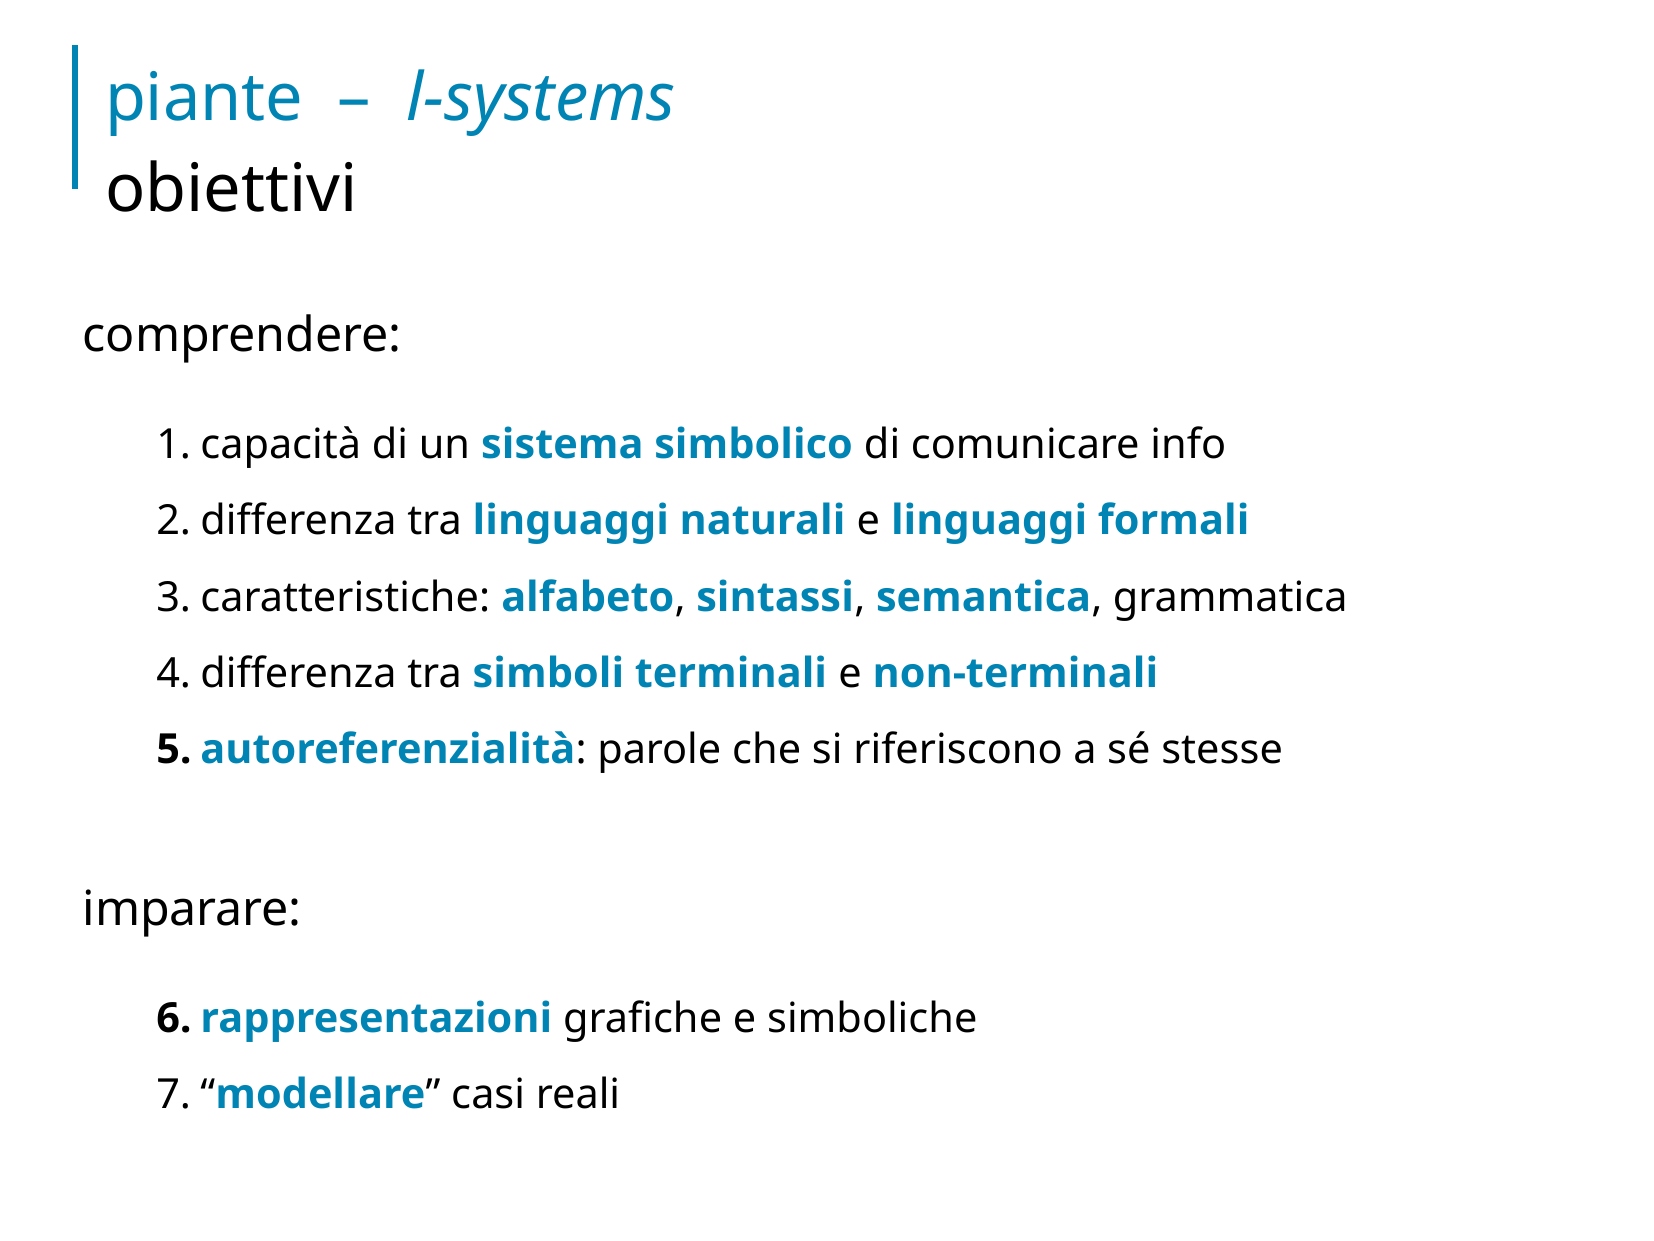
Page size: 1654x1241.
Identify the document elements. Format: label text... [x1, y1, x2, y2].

title piante – l-systems obiettivi [105, 49, 1571, 200]
list comprendere: capacità di un sistema simbolico di comunicare info differenza tra linguaggi naturali e linguaggi formali caratteristiche: alfabeto, sintassi, semantica, grammatica differenza tra simboli terminali e non-terminali autoreferenzialità: parole che si riferiscono a sé stesse imparare: rappresentazioni grafiche e simboliche “modellare” casi reali [82, 300, 1571, 1126]
